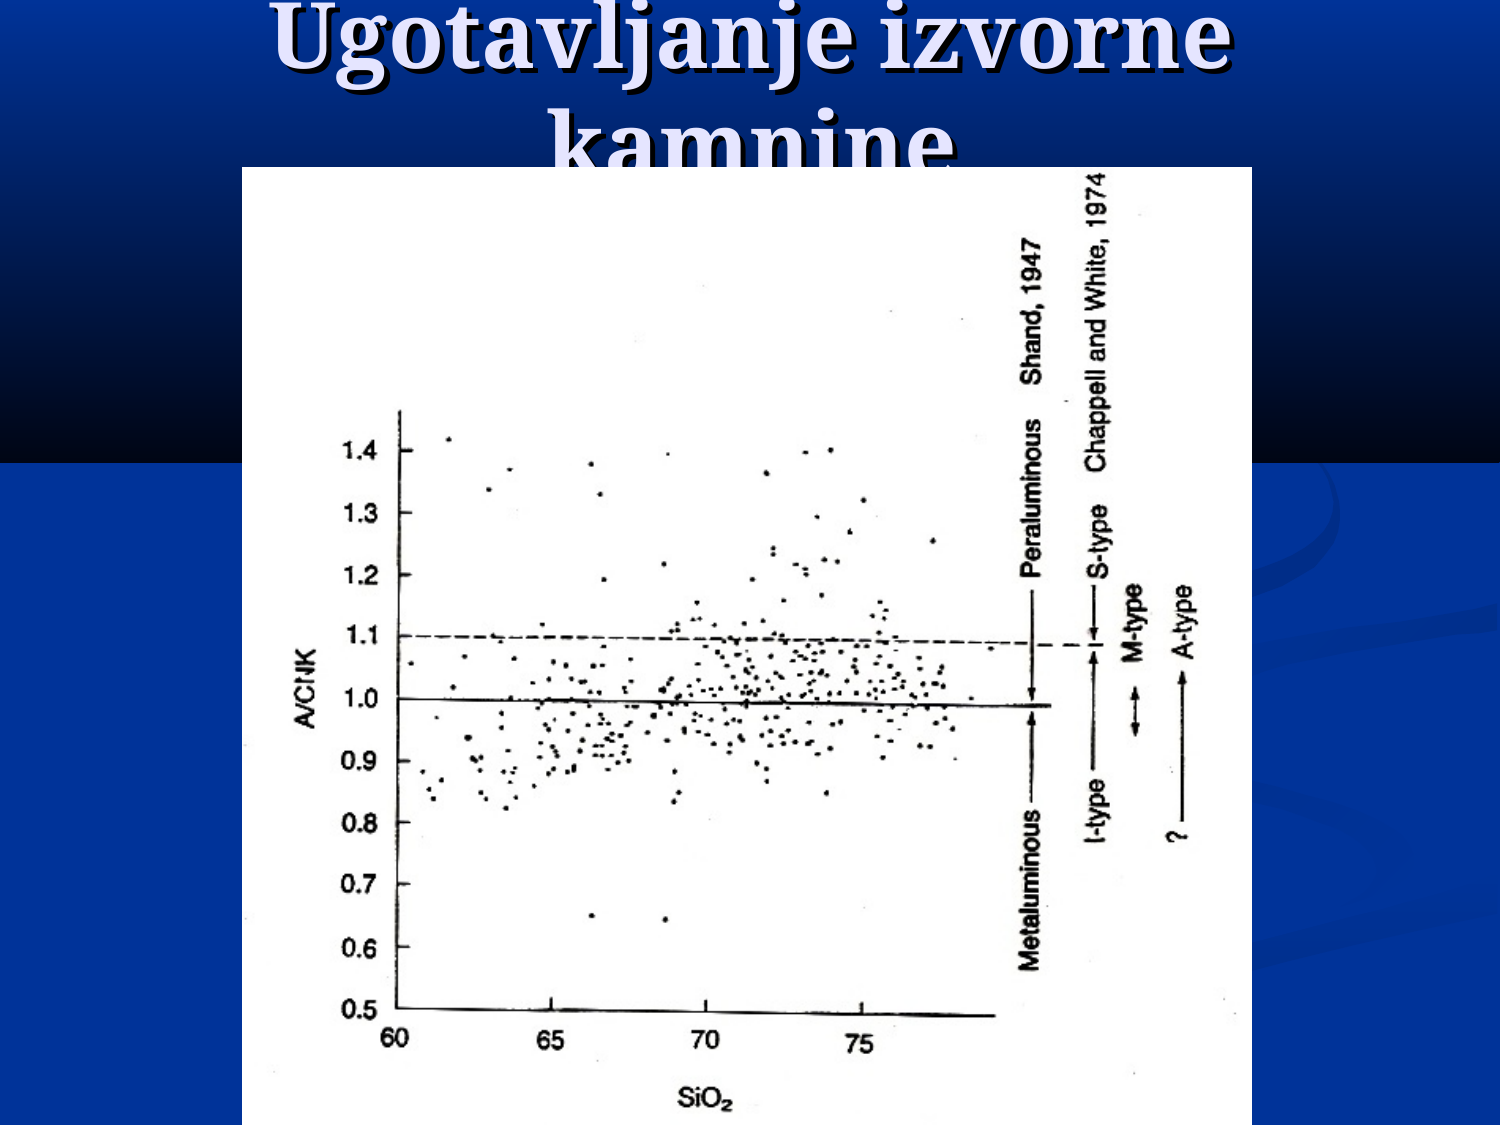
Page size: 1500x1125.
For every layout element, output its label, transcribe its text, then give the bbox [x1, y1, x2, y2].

title Ugotavljanje izvorne kamnine [76, 0, 1427, 173]
text_box [242, 167, 1252, 1125]
